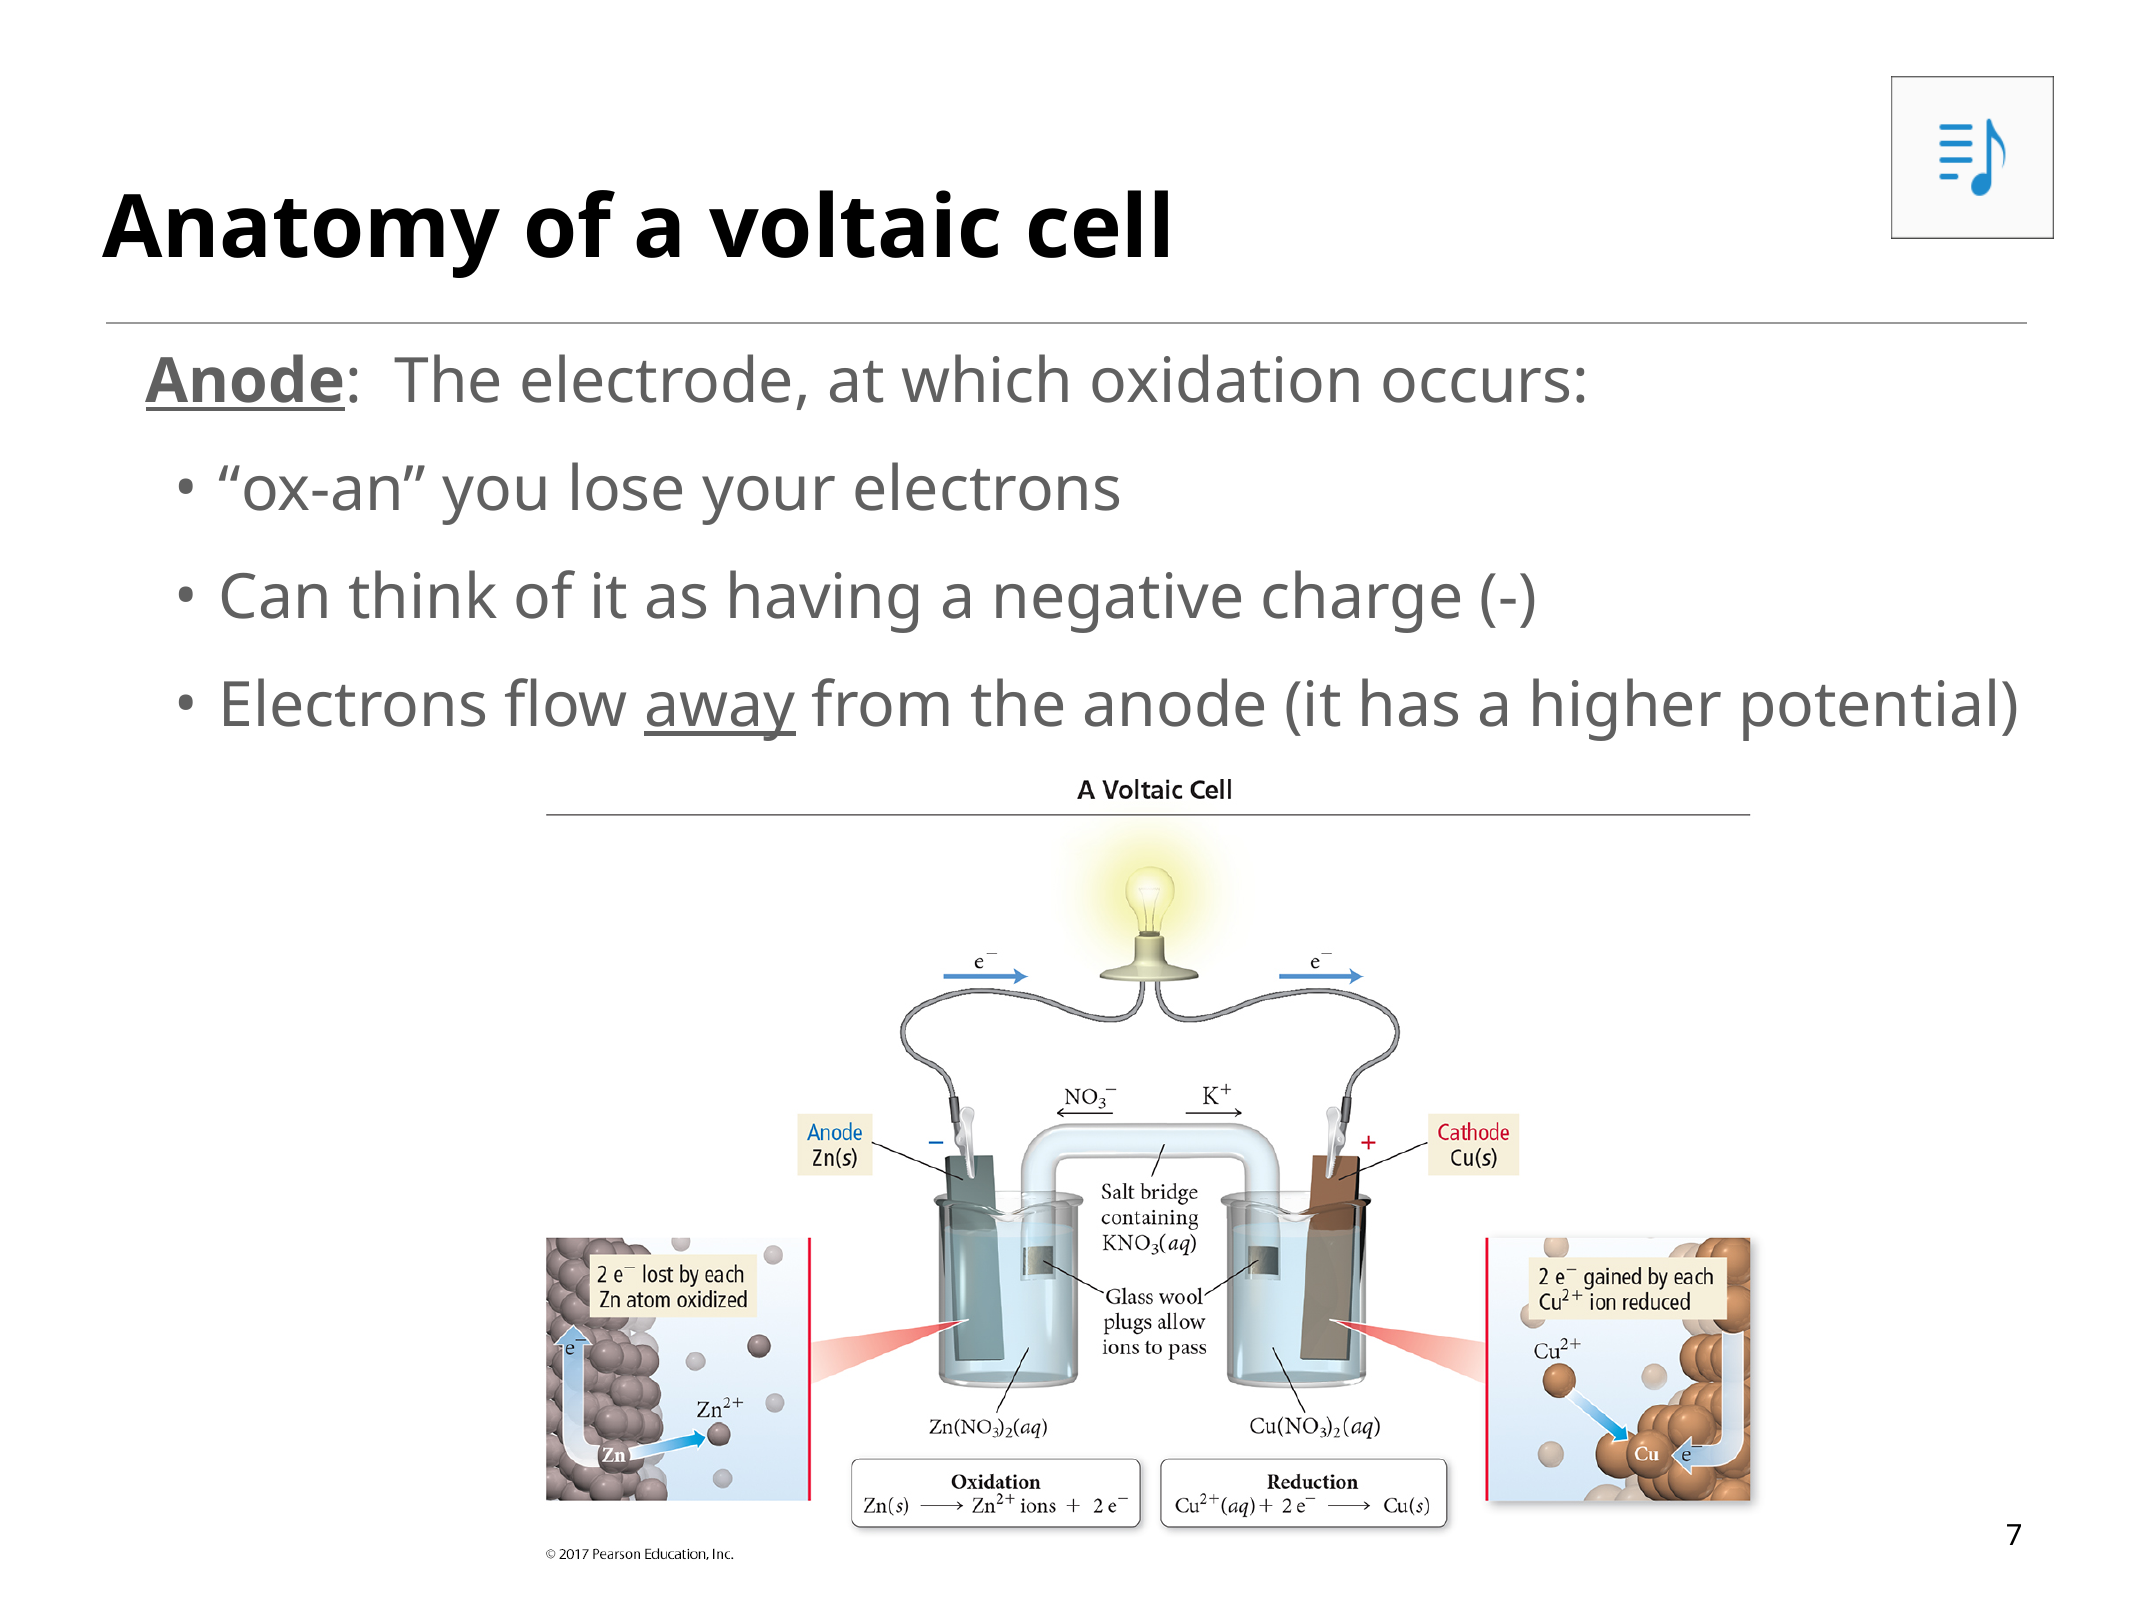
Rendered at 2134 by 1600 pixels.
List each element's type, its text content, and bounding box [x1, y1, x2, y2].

title Anatomy of a voltaic cell [93, 54, 2040, 284]
picture [536, 769, 1775, 1567]
list Anode: The electrode, at which oxidation occurs: “ox-an” you lose your electrons Can think of it as having a negative charge (-) Electrons flow away from the anode (it has a higher potential) [93, 331, 2040, 856]
text_box [1890, 75, 2056, 241]
